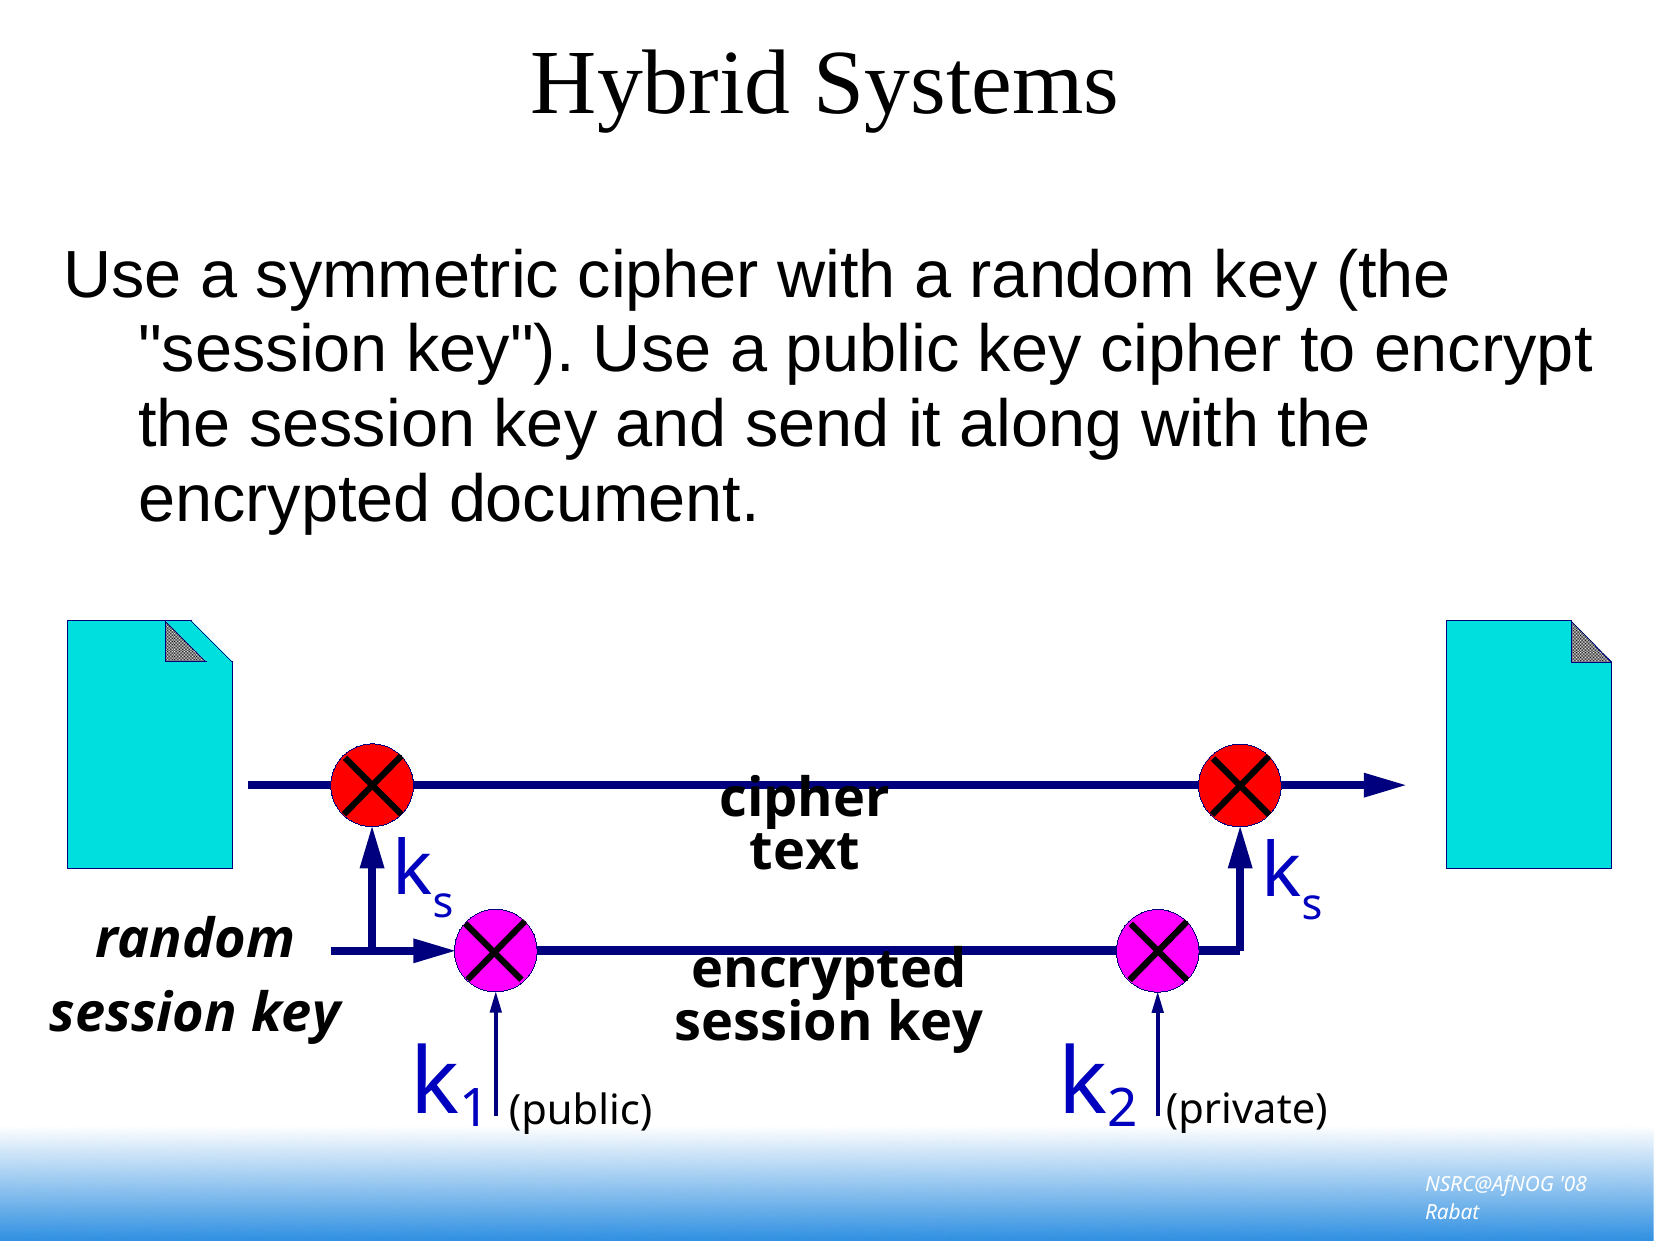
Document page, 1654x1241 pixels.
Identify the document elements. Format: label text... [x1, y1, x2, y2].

text_box [378, 758, 414, 812]
text_box ks [392, 814, 454, 930]
list Use a symmetric cipher with a random key (the "session key"). Use a public key cipher to encrypt the session key and send it along with the encrypted document. [63, 236, 1614, 574]
text_box [465, 909, 522, 947]
text_box k2 [1058, 1015, 1139, 1143]
text_box [1198, 744, 1266, 827]
picture [0, 1124, 1654, 1241]
text_box (public) [508, 1079, 653, 1137]
text_box (private) [1165, 1079, 1328, 1137]
text_box [469, 924, 538, 992]
text_box [1164, 924, 1200, 977]
text_box ks [1261, 816, 1323, 933]
text_box cipher text [719, 773, 891, 881]
text_box encrypted session key [674, 944, 984, 1052]
title Hybrid Systems [393, 31, 1258, 148]
text_box [1246, 759, 1282, 812]
text_box [67, 620, 233, 869]
text_box random session key [49, 898, 342, 1048]
text_box k1 [410, 1015, 490, 1143]
text_box [1116, 909, 1185, 993]
text_box [330, 743, 399, 827]
text_box [1446, 620, 1612, 869]
text_box [454, 925, 489, 982]
